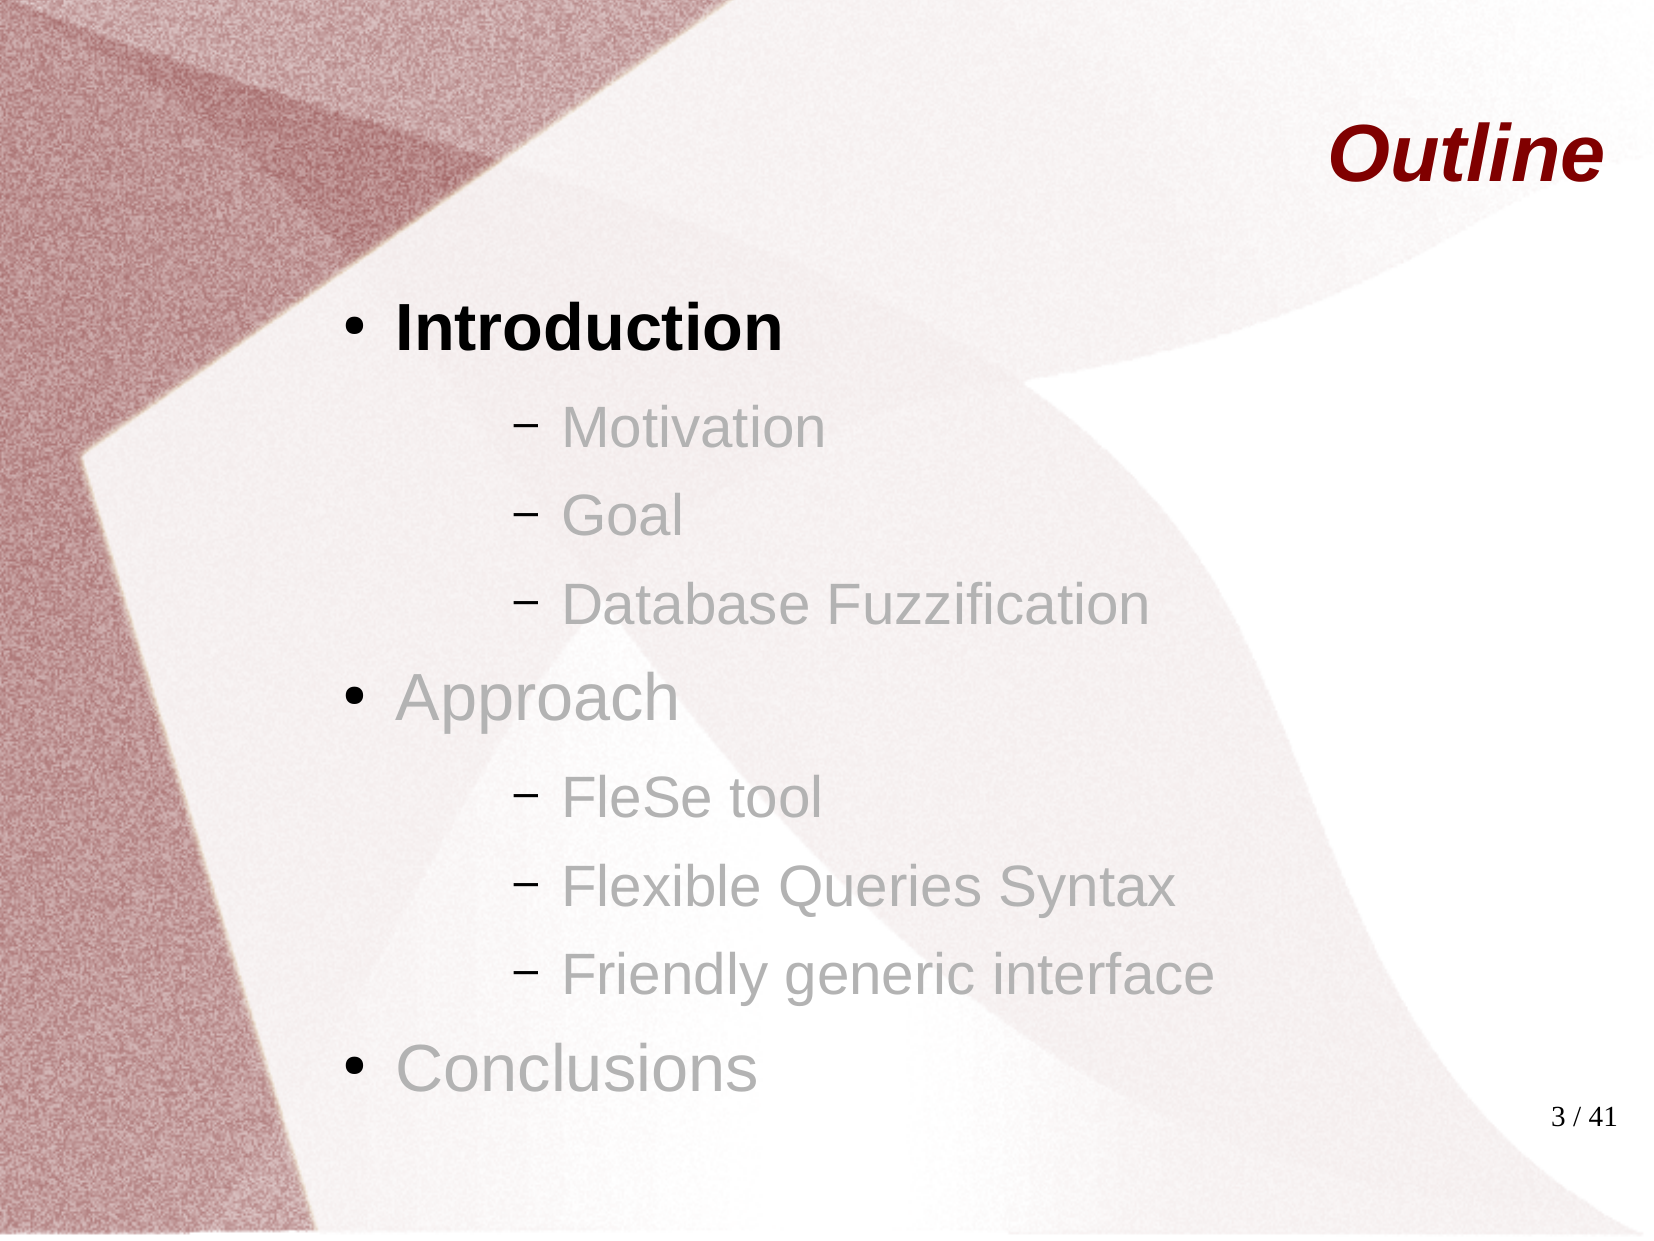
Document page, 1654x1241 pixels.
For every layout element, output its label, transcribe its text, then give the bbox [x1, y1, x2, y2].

picture [0, 0, 1654, 1241]
list Introduction Motivation Goal Database Fuzzification Approach FleSe tool Flexible Queries Syntax Friendly generic interface Conclusions [324, 290, 1601, 1106]
title Outline [596, 49, 1607, 257]
